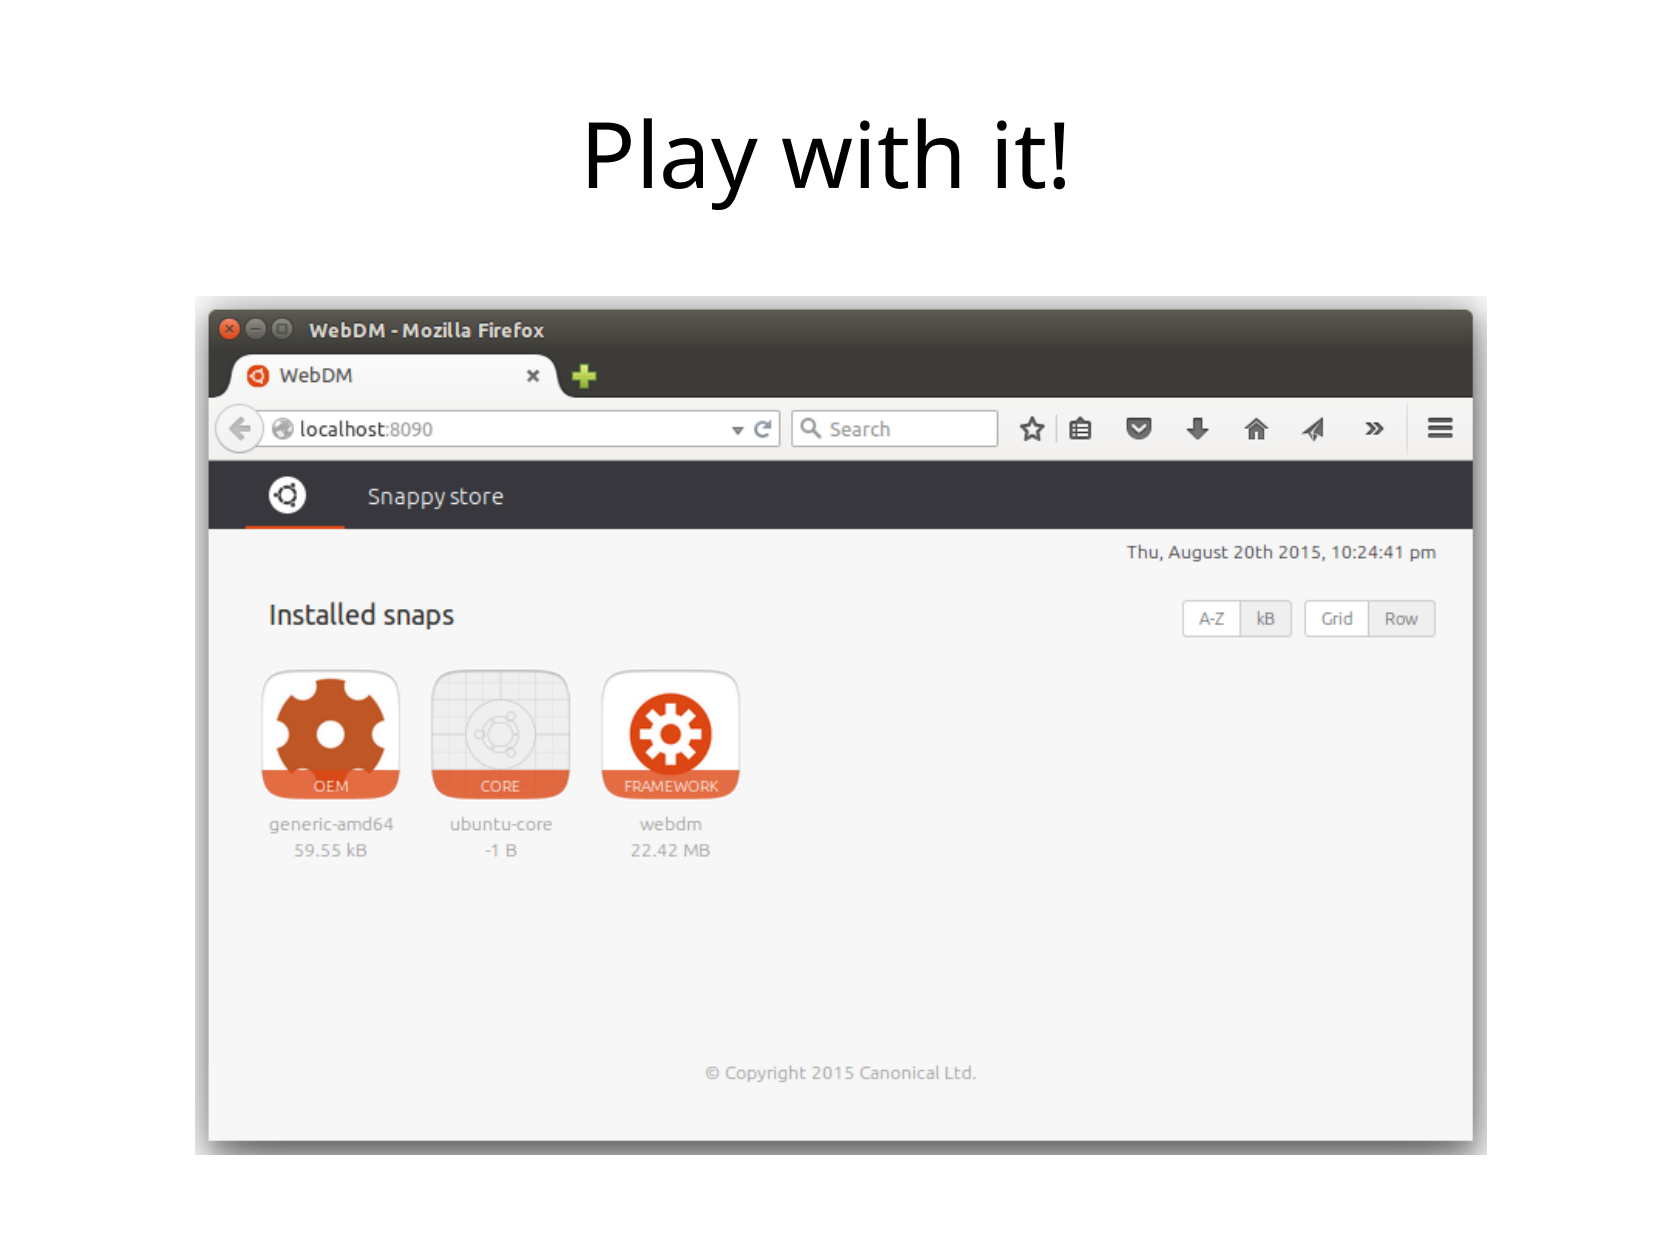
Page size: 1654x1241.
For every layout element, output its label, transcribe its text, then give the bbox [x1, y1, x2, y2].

title Play with it! [82, 49, 1571, 257]
picture [195, 296, 1487, 1156]
